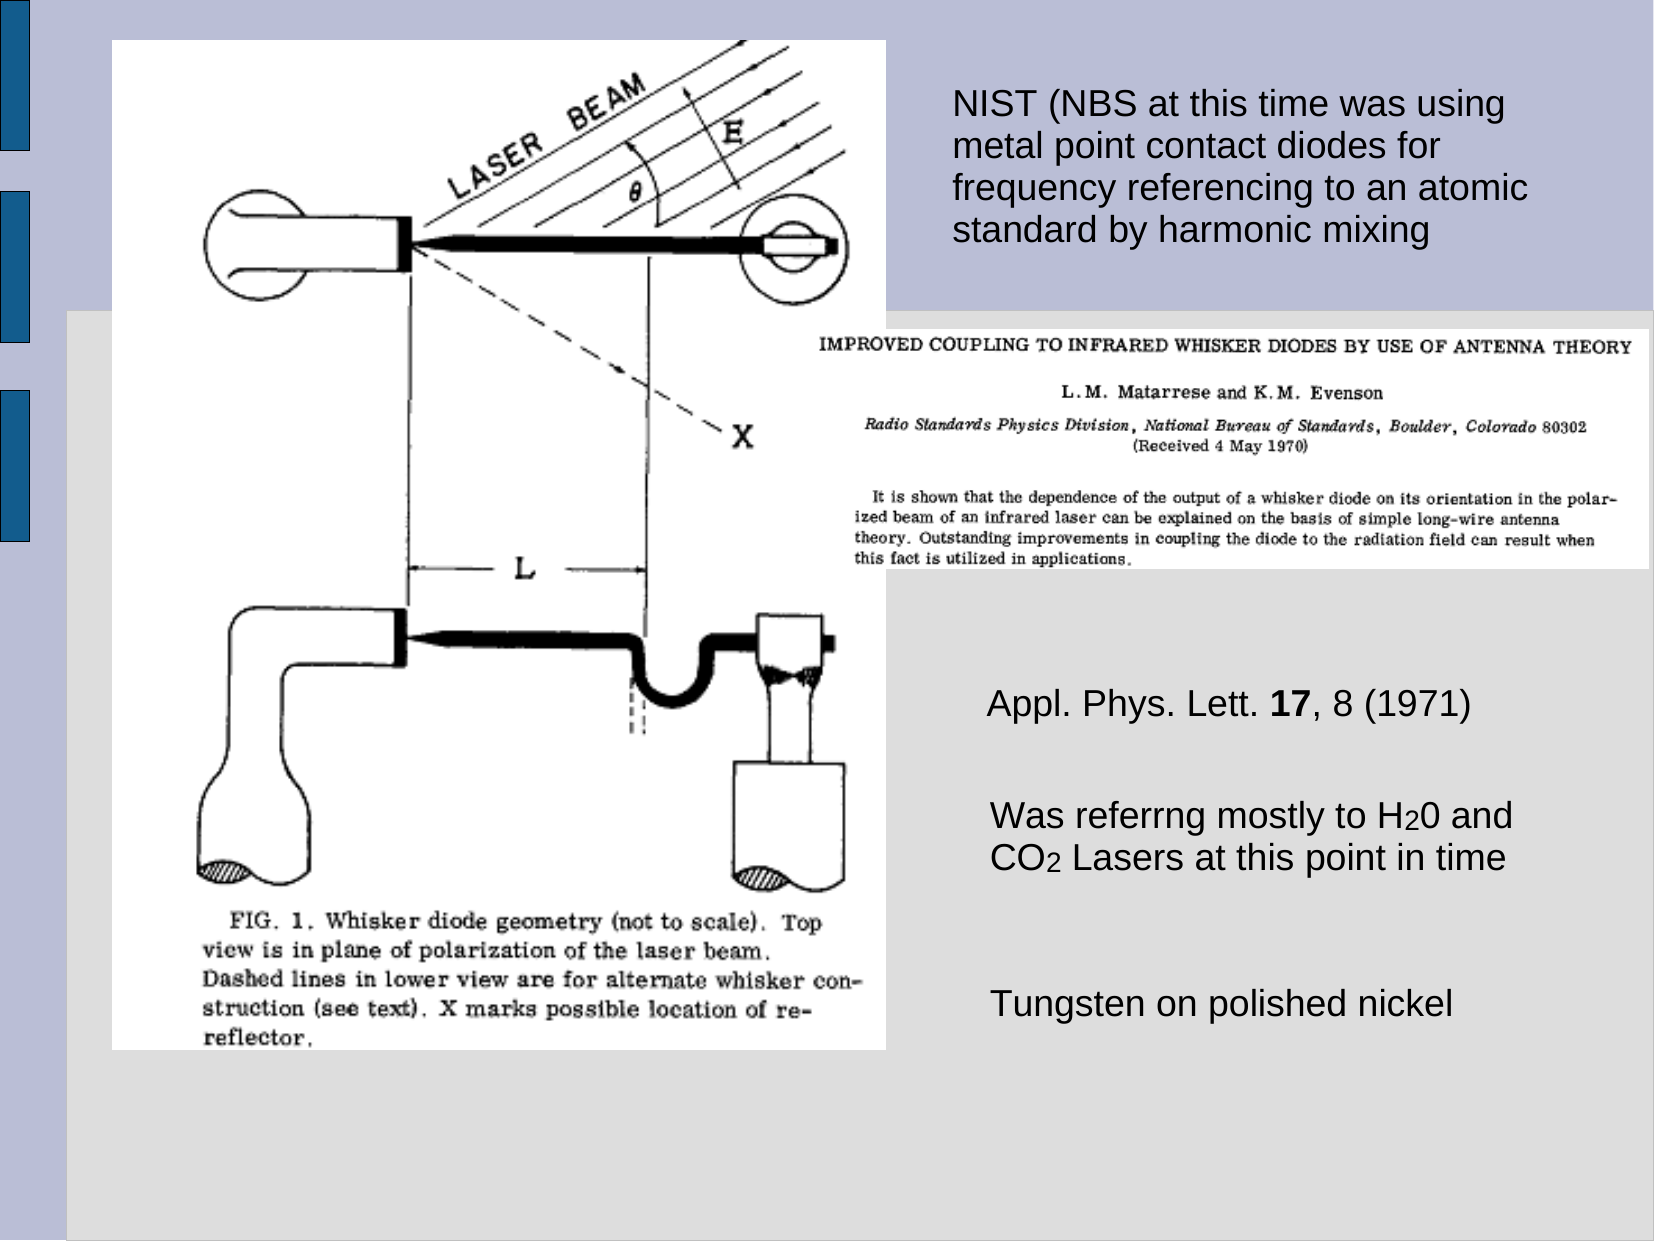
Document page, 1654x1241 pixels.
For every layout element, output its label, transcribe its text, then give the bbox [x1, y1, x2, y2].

text_box Was referrng mostly to H20 and CO2 Lasers at this point in time [975, 787, 1539, 901]
picture [112, 40, 1649, 1051]
text_box Appl. Phys. Lett. 17, 8 (1971) [971, 675, 1487, 734]
text_box Tungsten on polished nickel [975, 975, 1469, 1032]
text_box NIST (NBS at this time was using metal point contact diodes for frequency referencing to an atomic standard by harmonic mixing [937, 75, 1554, 259]
